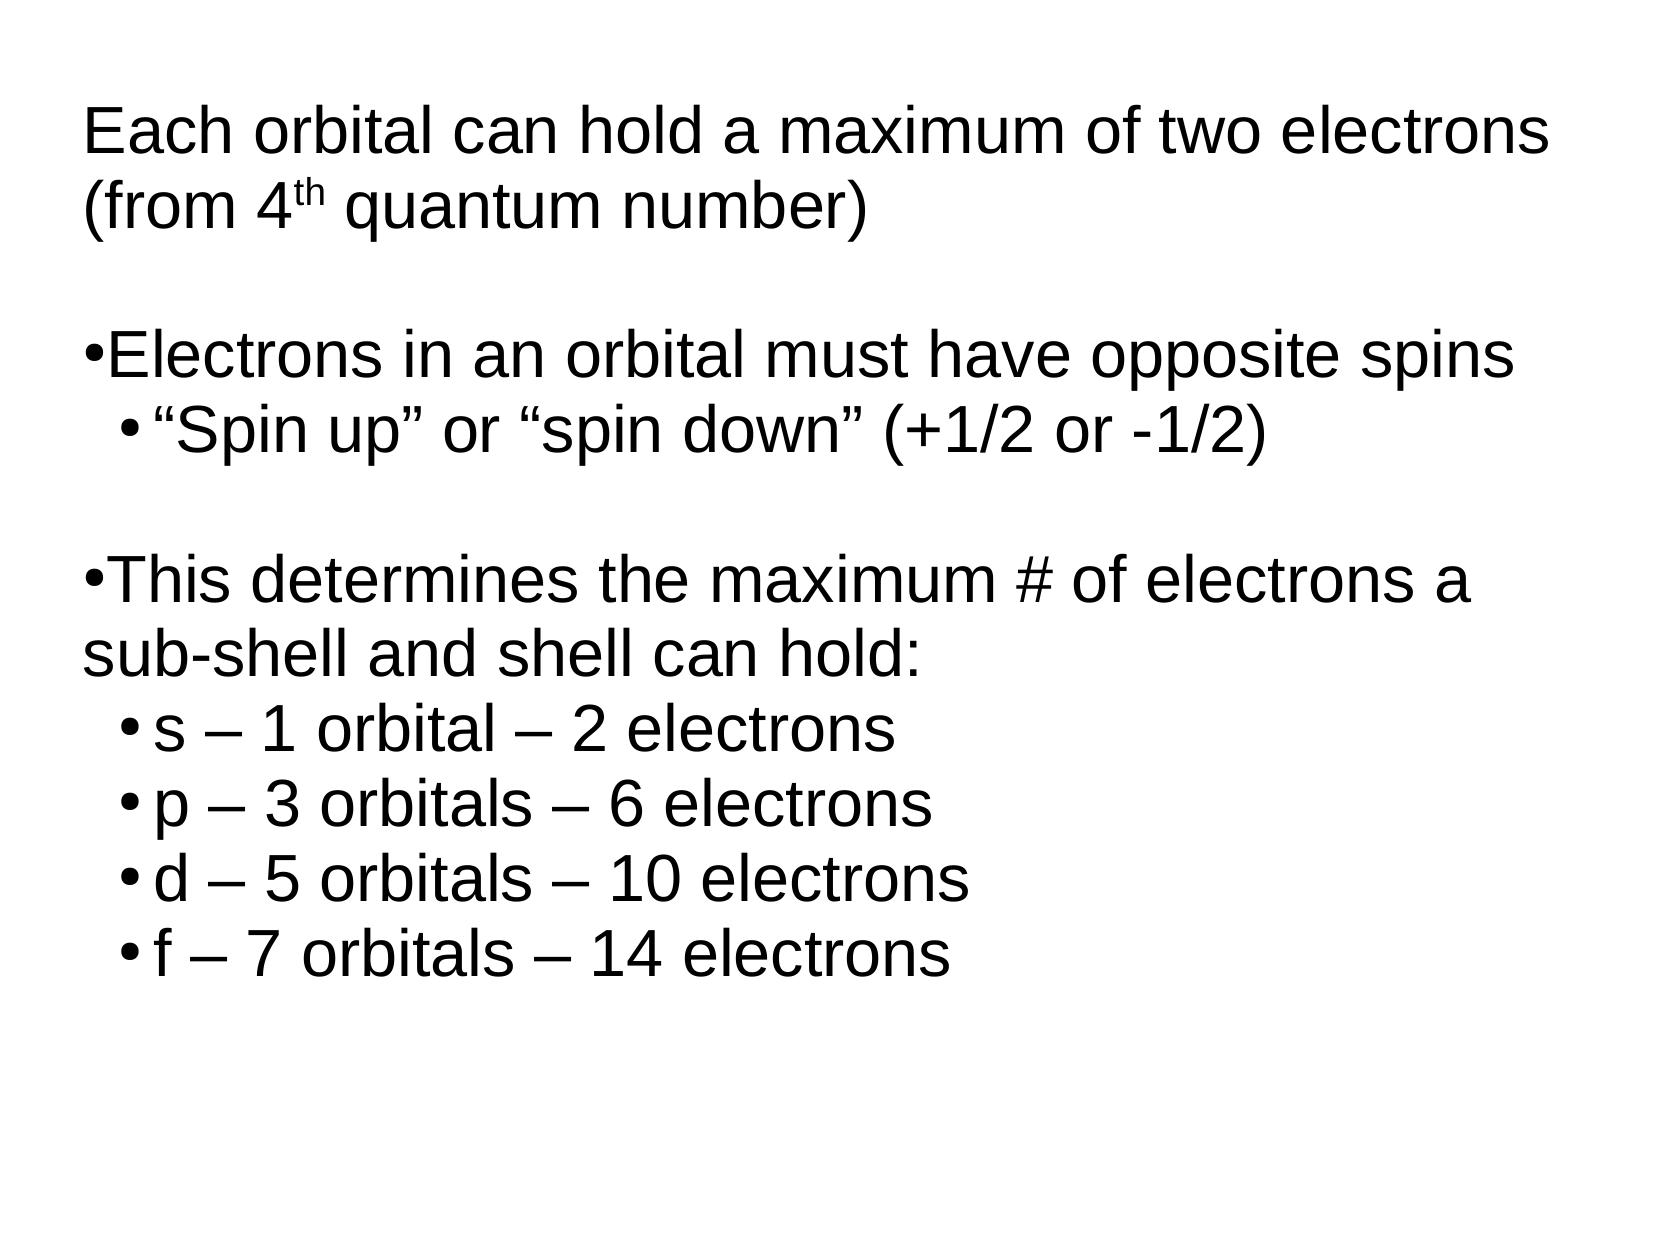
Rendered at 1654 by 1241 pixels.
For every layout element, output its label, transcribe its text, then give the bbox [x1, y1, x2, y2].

subtitle Each orbital can hold a maximum of two electrons (from 4th quantum number) Electrons in an orbital must have opposite spins “Spin up” or “spin down” (+1/2 or -1/2) This determines the maximum # of electrons a sub-shell and shell can hold: s – 1 orbital – 2 electrons p – 3 orbitals – 6 electrons d – 5 orbitals – 10 electrons f – 7 orbitals – 14 electrons [82, 49, 1571, 1109]
